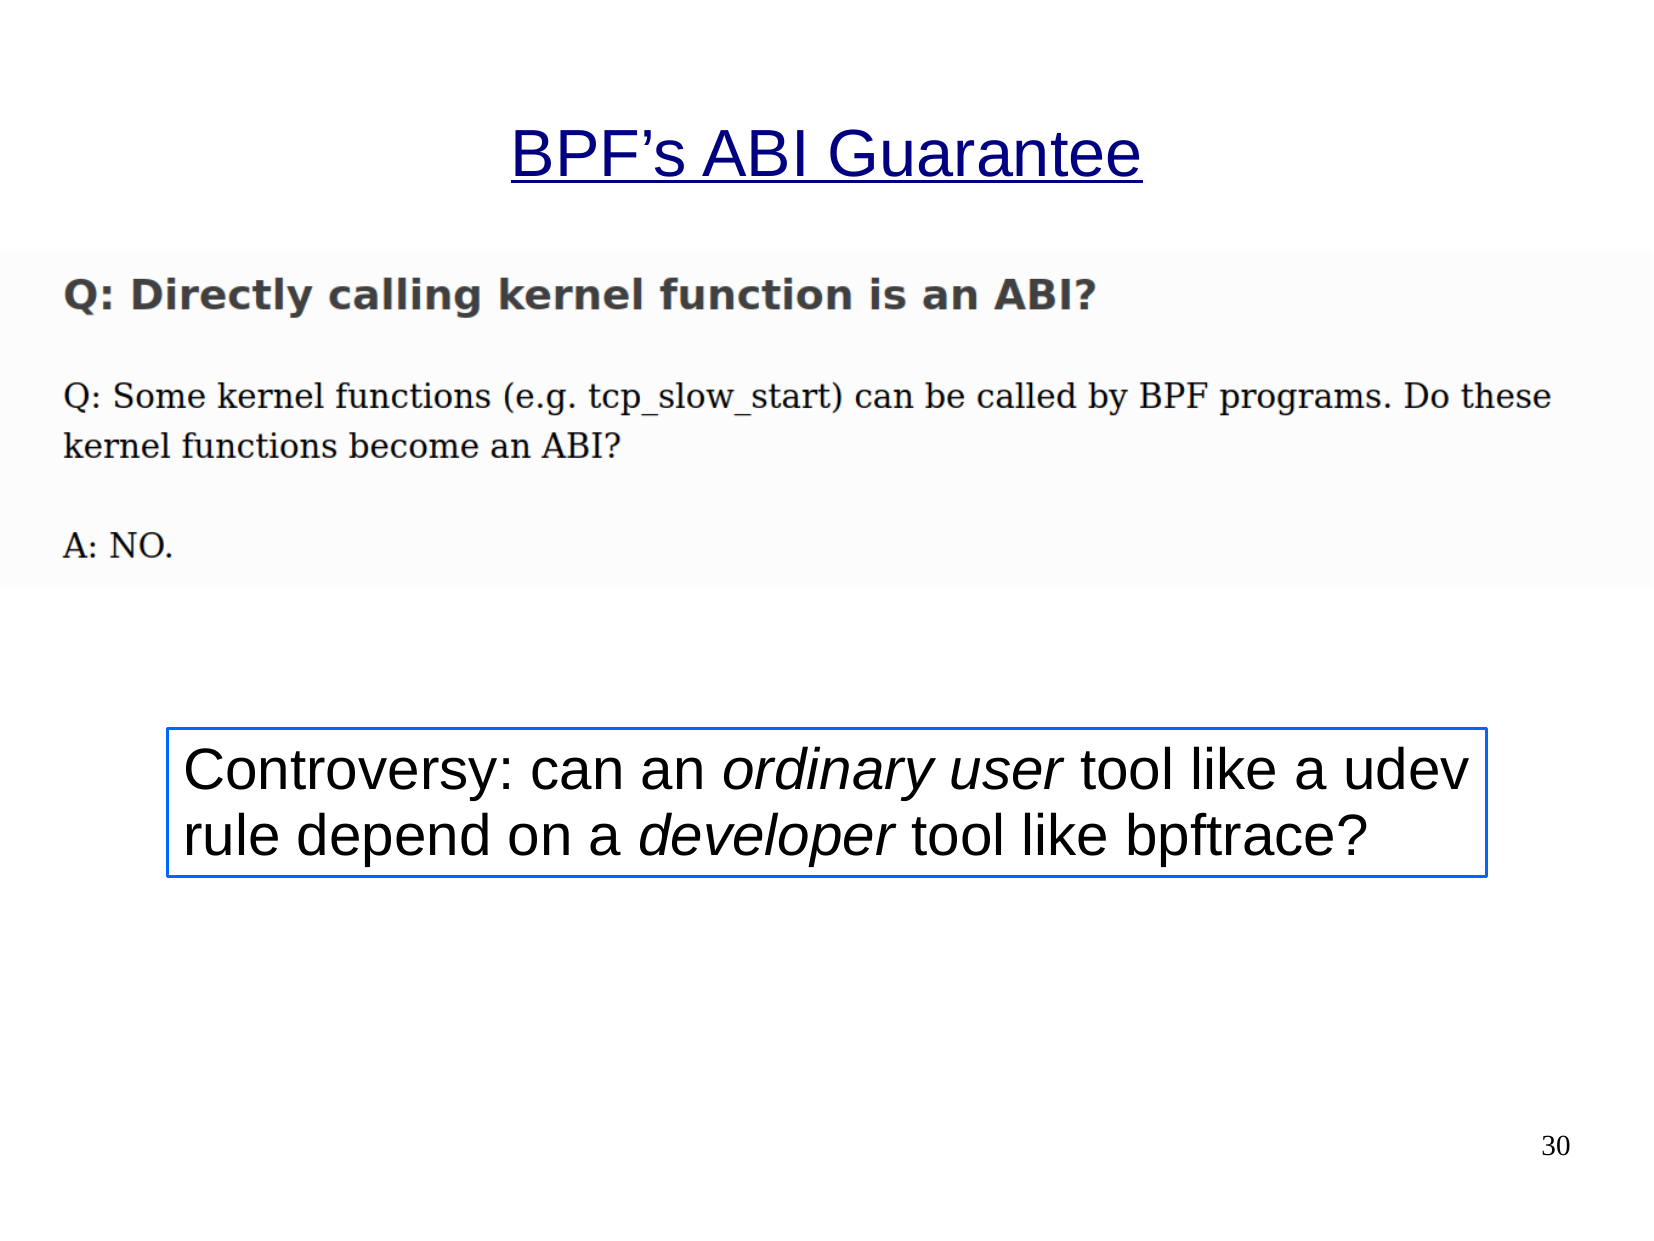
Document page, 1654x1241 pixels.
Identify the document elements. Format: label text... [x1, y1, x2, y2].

title BPF’s ABI Guarantee [82, 49, 1571, 251]
picture [0, 251, 1654, 587]
text_box Controversy: can an ordinary user tool like a udev rule depend on a developer tool like bpftrace? [167, 728, 1487, 877]
